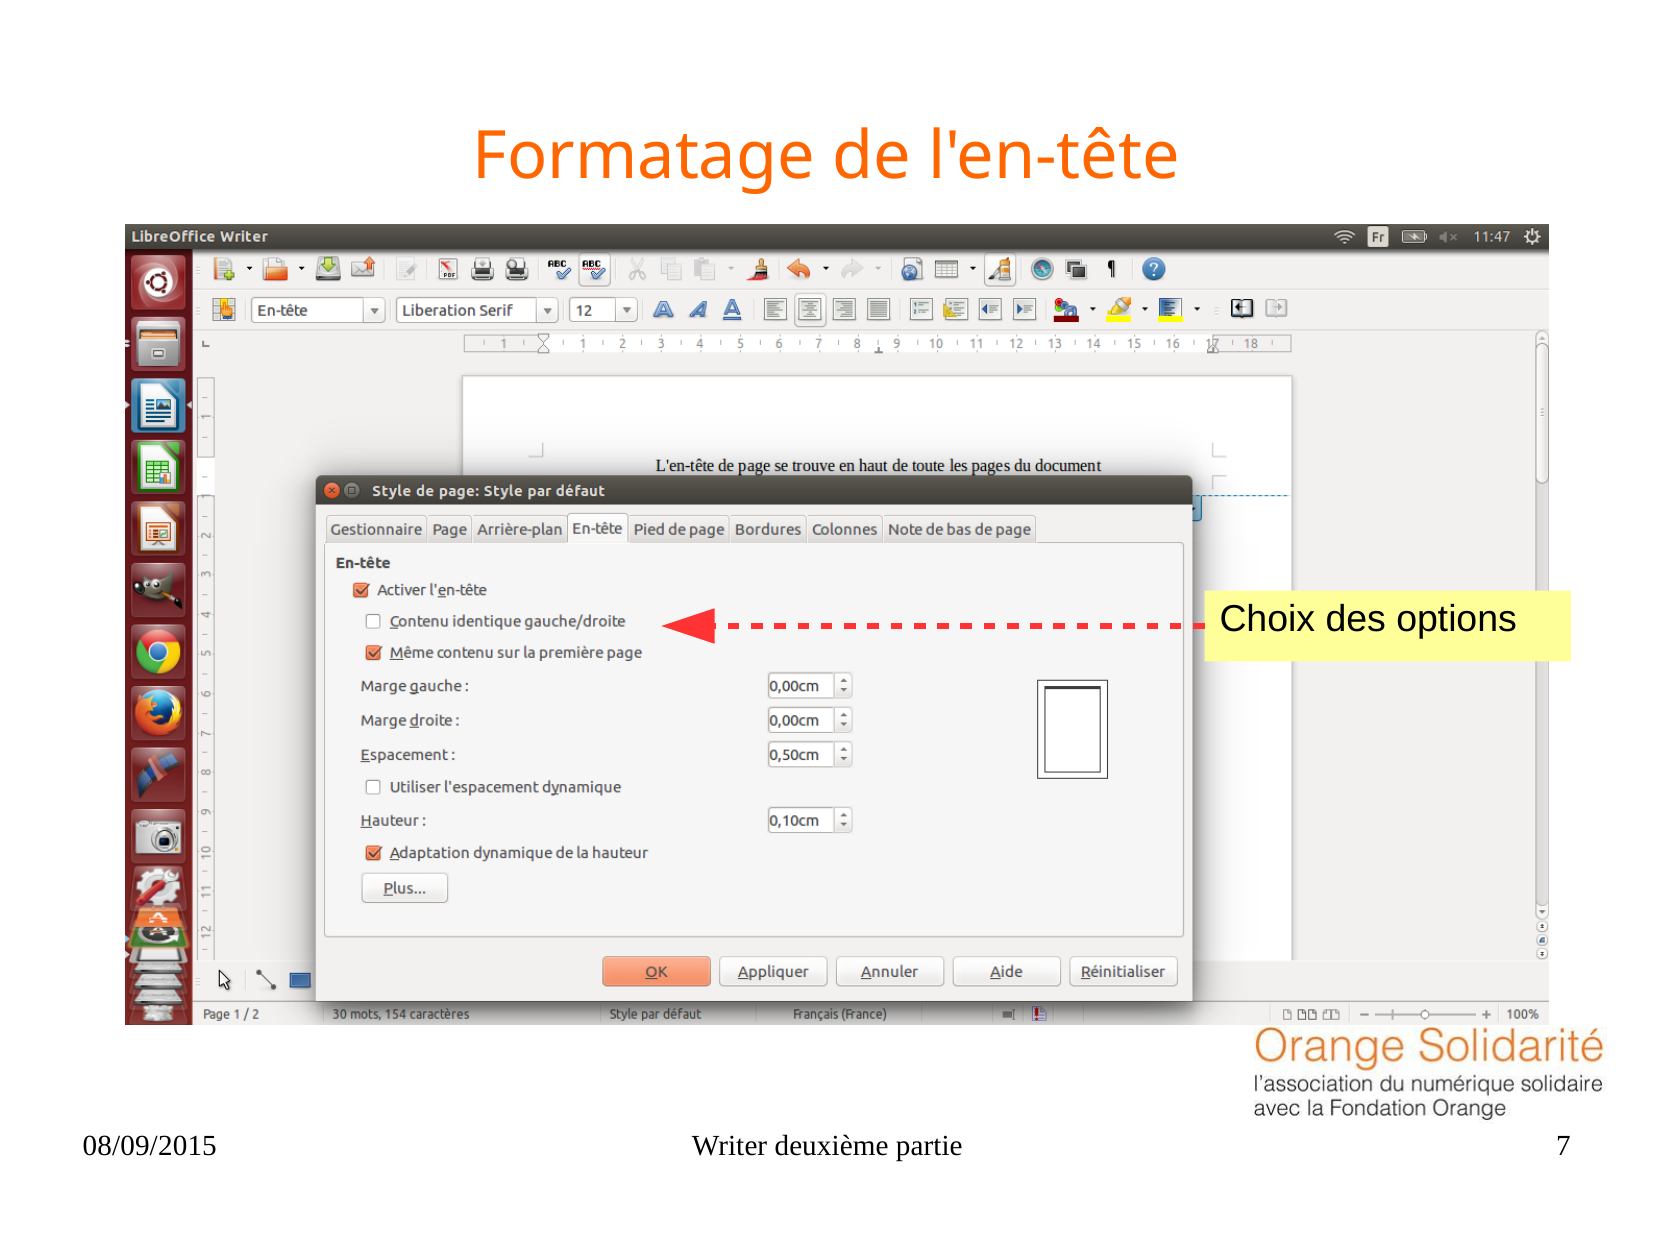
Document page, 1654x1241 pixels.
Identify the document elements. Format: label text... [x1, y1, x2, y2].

picture [1254, 1027, 1607, 1126]
picture [125, 257, 1549, 1025]
title Formatage de l'en-tête [82, 49, 1571, 257]
text_box Choix des options [1204, 590, 1571, 662]
